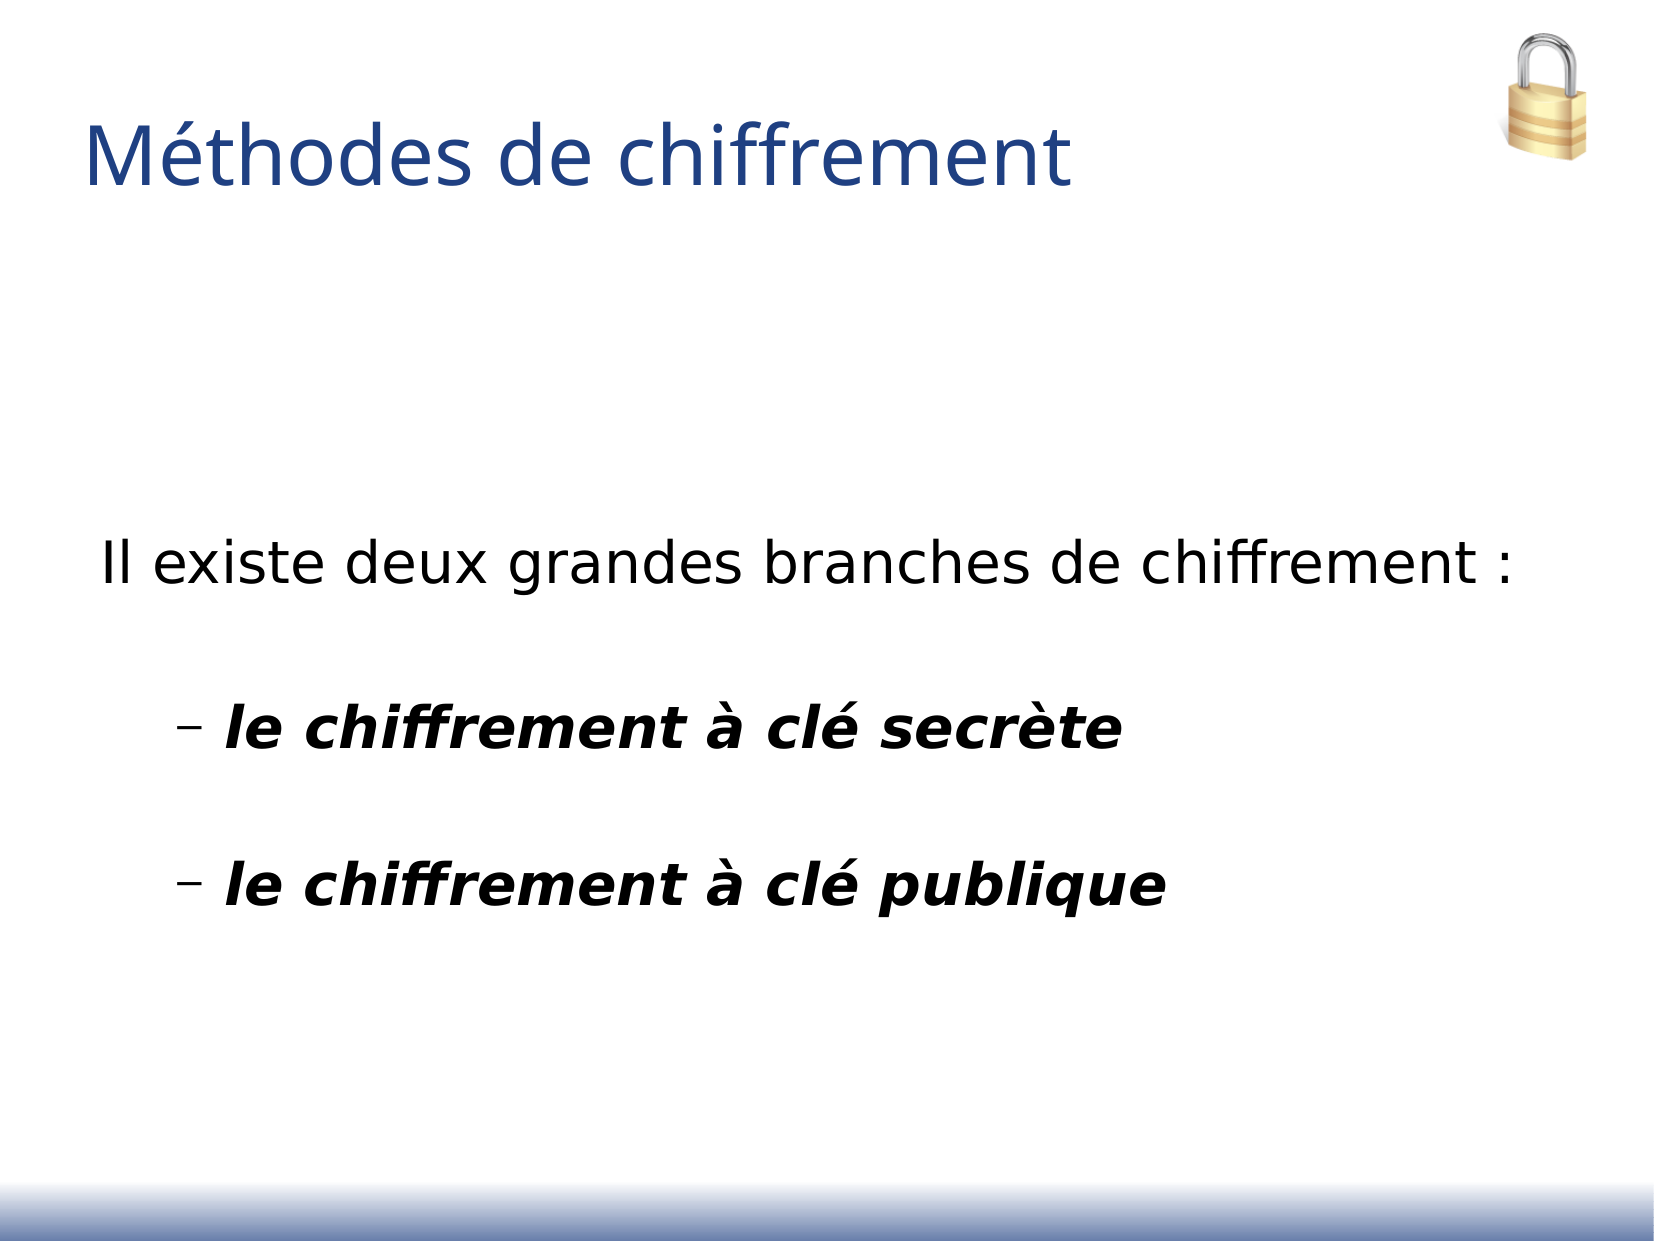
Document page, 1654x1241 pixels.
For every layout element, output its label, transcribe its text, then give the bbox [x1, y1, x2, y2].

list le chiffrement à clé publique [82, 744, 1571, 920]
list Il existe deux grandes branches de chiffrement : [82, 487, 1571, 597]
picture [1476, 29, 1613, 166]
list le chiffrement à clé secrète [82, 597, 1571, 744]
title Méthodes de chiffrement [82, 49, 1571, 257]
